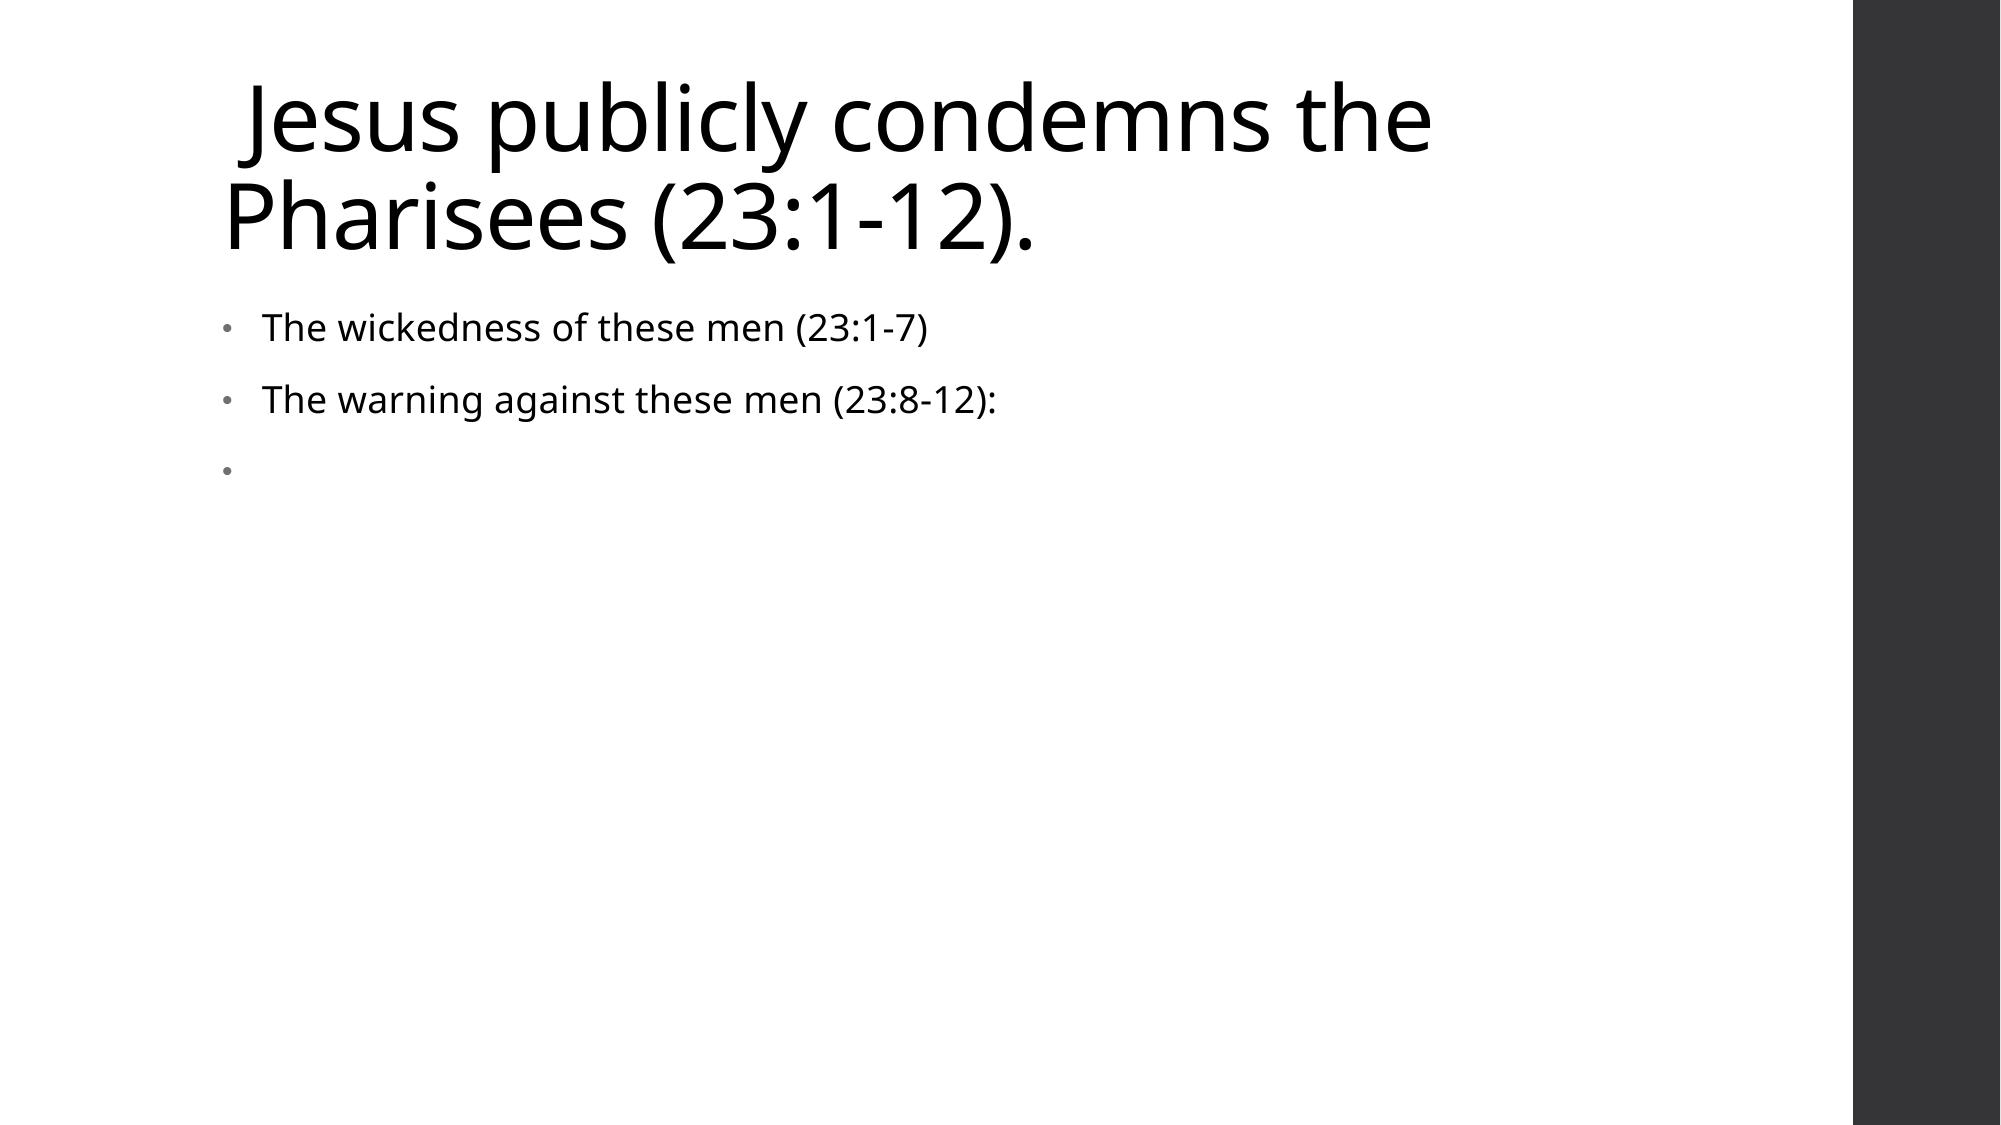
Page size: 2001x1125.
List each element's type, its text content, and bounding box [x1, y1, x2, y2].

list The wickedness of these men (23:1-7) The warning against these men (23:8-12): [206, 299, 1617, 1014]
title Jesus publicly condemns the Pharisees (23:1-12). [206, 60, 1797, 278]
